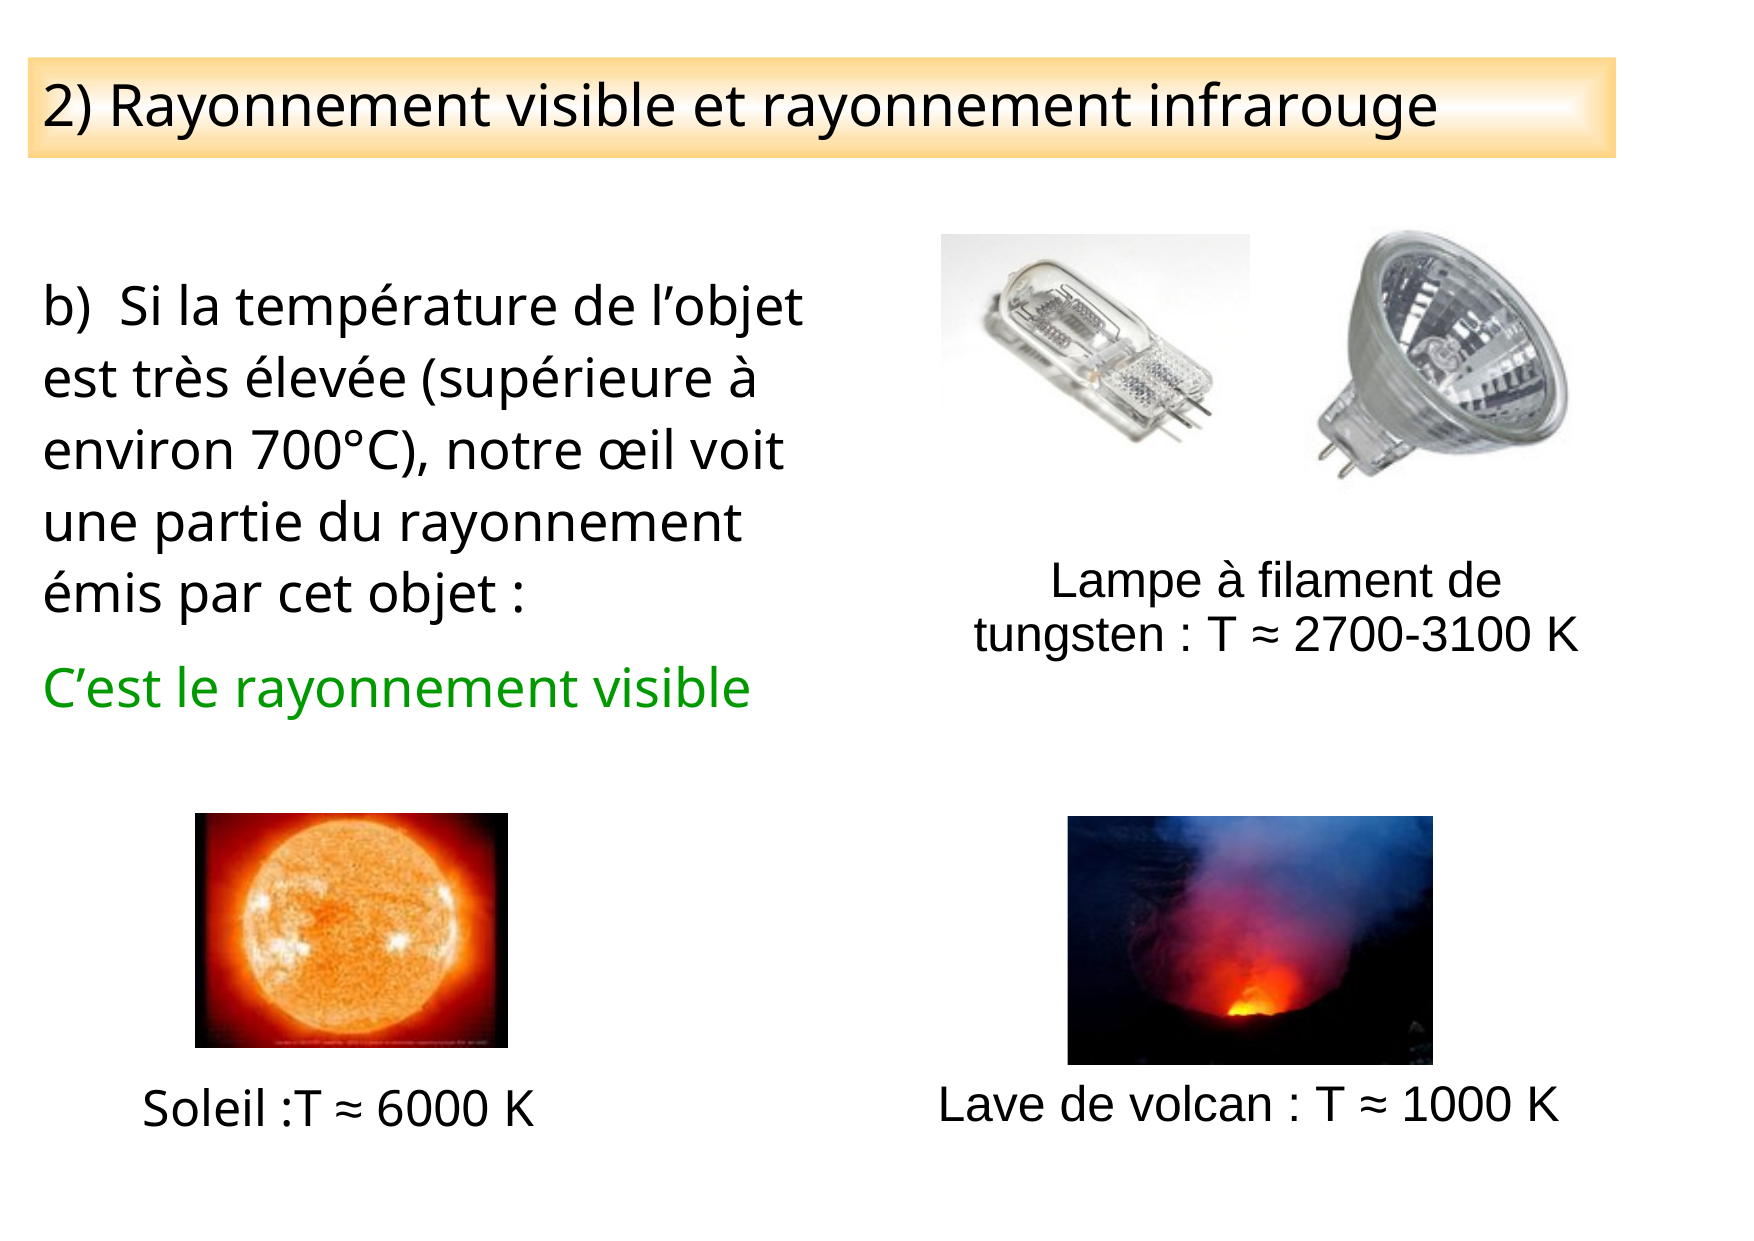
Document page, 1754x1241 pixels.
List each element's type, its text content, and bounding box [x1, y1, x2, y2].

picture [1288, 210, 1589, 511]
text_box 2) Rayonnement visible et rayonnement infrarouge [27, 57, 1617, 158]
text_box Lave de volcan : T ≈ 1000 K [818, 1070, 1680, 1125]
text_box Lampe à filament de tungsten : T ≈ 2700-3100 K [936, 546, 1617, 688]
text_box b) Si la température de l’objet est très élevée (supérieure à environ 700°C), notre œil voit une partie du rayonnement émis par cet objet : C’est le rayonnement visible [27, 260, 879, 678]
picture [1067, 816, 1433, 1065]
picture [195, 813, 508, 1048]
text_box Soleil :T ≈ 6000 K [90, 1065, 587, 1145]
picture [941, 234, 1250, 460]
